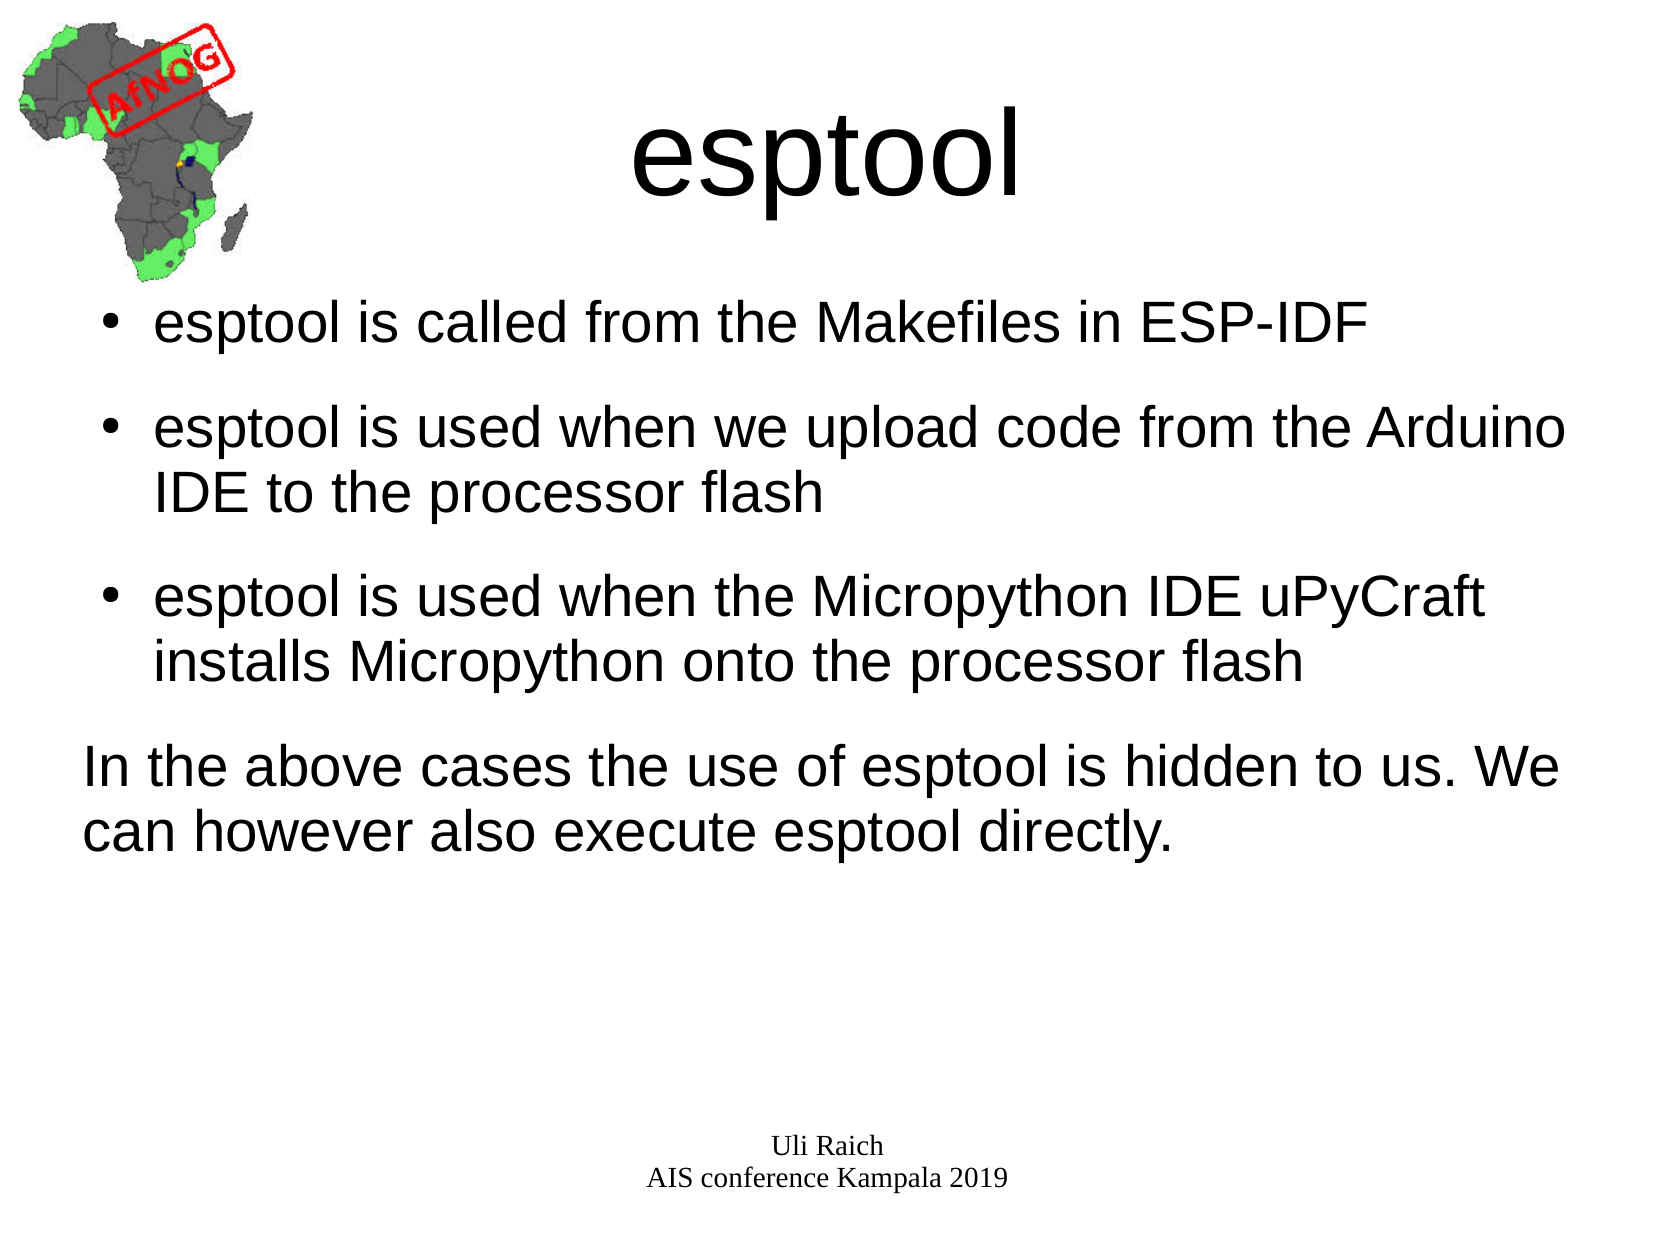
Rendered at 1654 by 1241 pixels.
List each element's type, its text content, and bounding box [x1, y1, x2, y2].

picture [9, 0, 259, 291]
list esptool is called from the Makefiles in ESP-IDF esptool is used when we upload code from the Arduino IDE to the processor flash esptool is used when the Micropython IDE uPyCraft installs Micropython onto the processor flash In the above cases the use of esptool is hidden to us. We can however also execute esptool directly. [82, 290, 1571, 1010]
title esptool [82, 49, 1571, 257]
